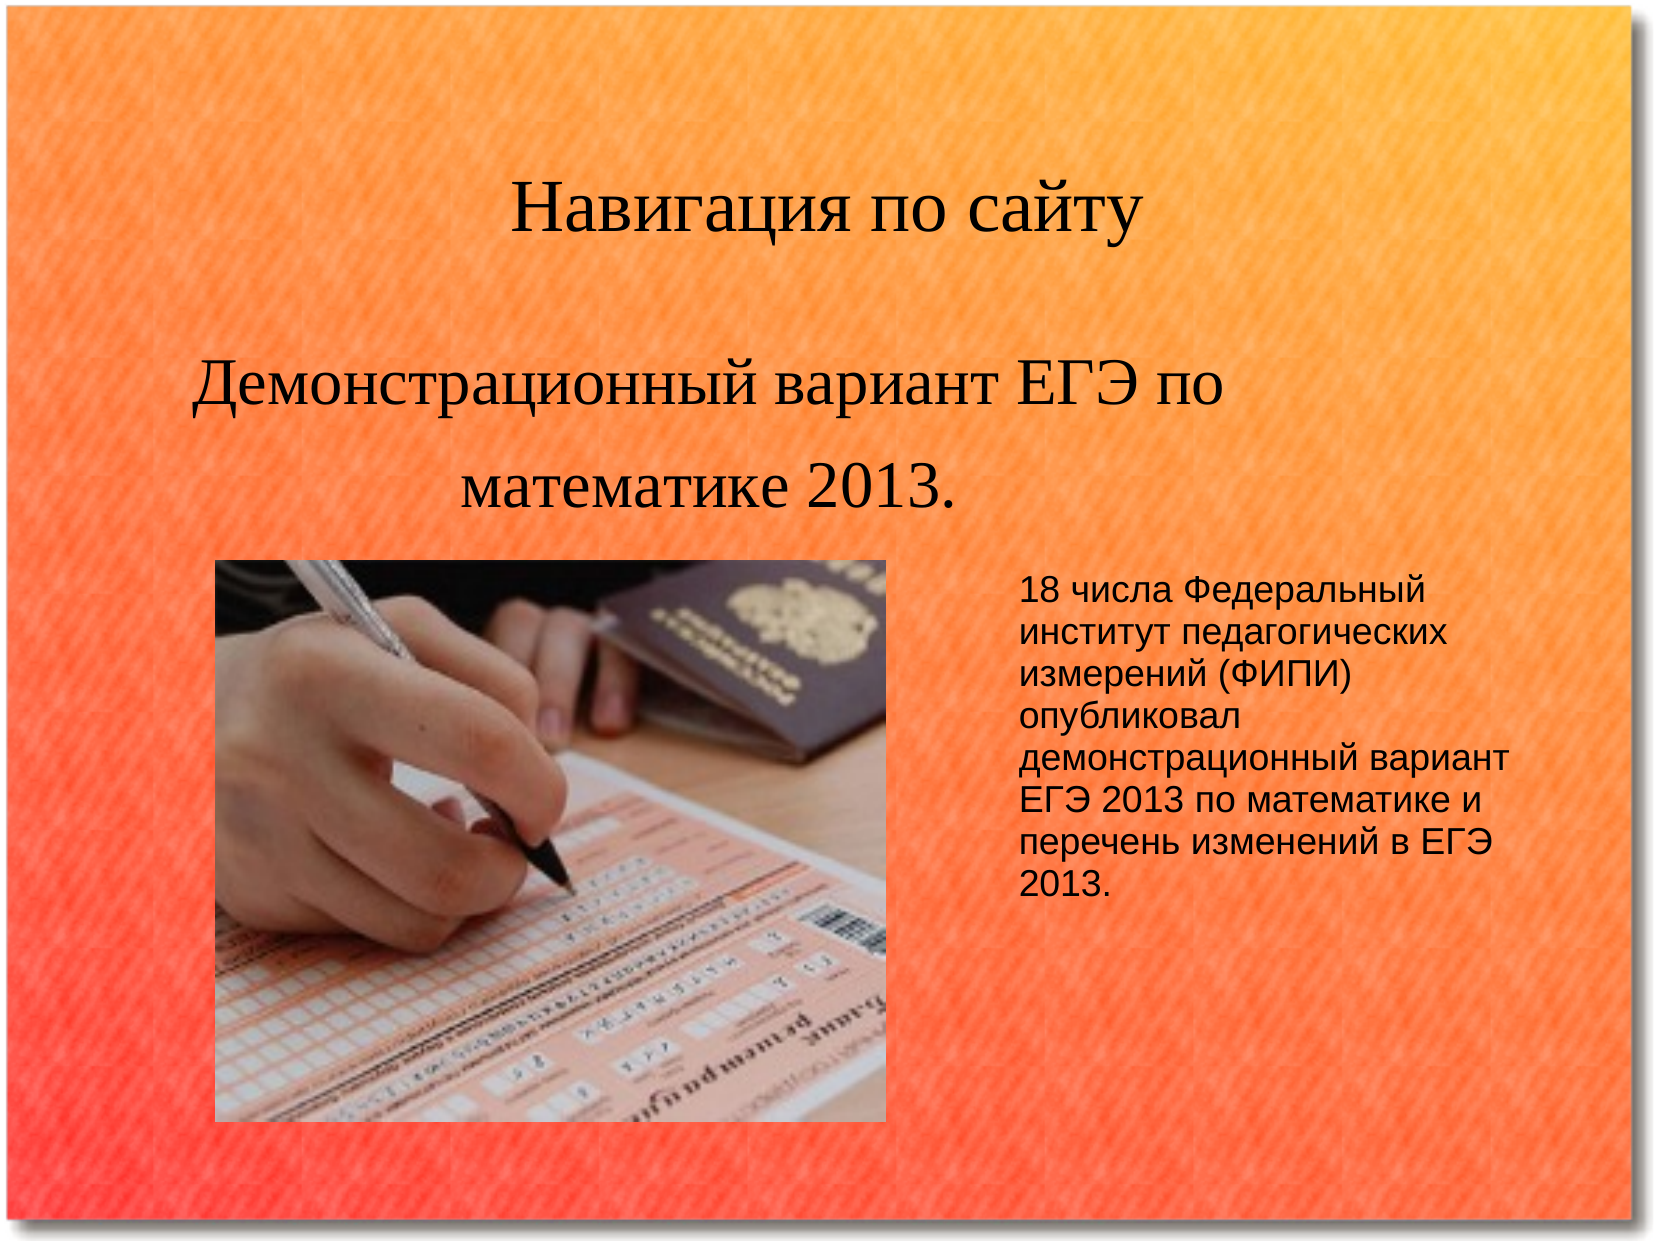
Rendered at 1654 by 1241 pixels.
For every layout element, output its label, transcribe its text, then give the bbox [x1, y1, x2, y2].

picture [0, 0, 1654, 1241]
text_box 18 числа Федеральный институт педагогических измерений (ФИПИ) опубликовал демонстрационный вариант ЕГЭ 2013 по математике и перечень изменений в ЕГЭ 2013. [1003, 561, 1536, 913]
title Навигация по сайту [121, 102, 1534, 310]
list Демонстрационный вариант ЕГЭ по математике 2013. [121, 344, 1534, 1127]
